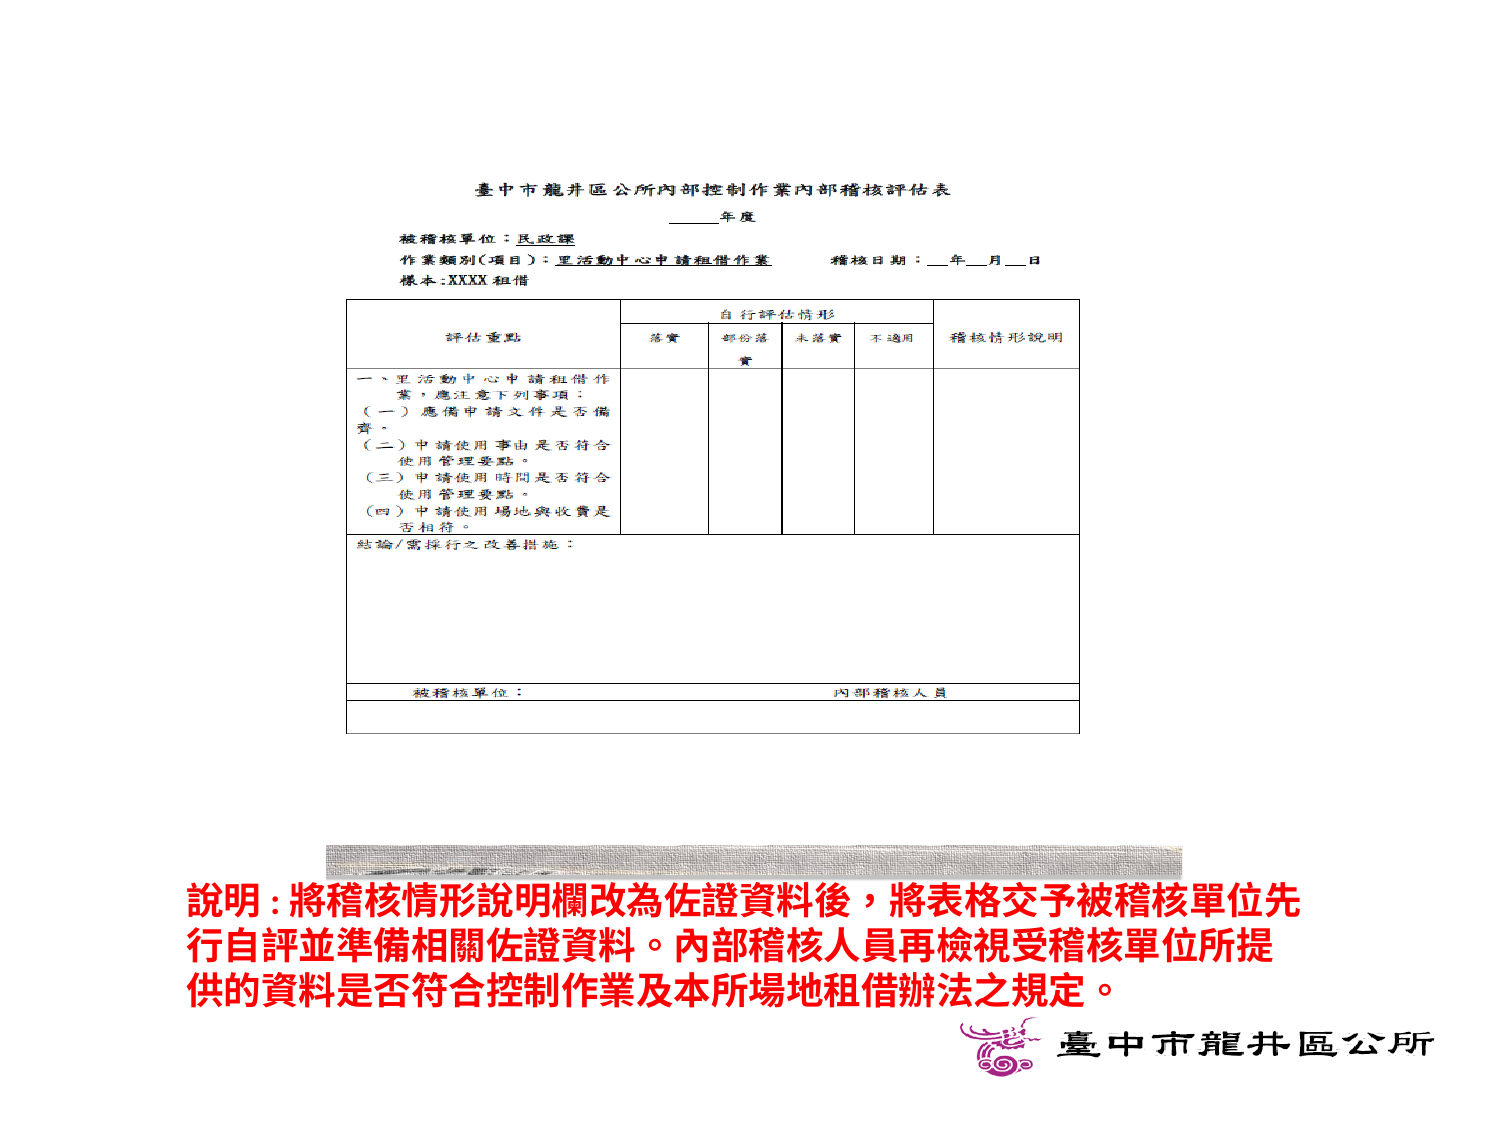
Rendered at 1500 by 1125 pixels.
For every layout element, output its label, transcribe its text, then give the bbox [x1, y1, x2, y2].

text_box 說明:將稽核情形說明欄改為佐證資料後，將表格交予被稽核單位先行自評並準備相關佐證資料。內部稽核人員再檢視受稽核單位所提供的資料是否符合控制作業及本所場地租借辦法之規定。 [171, 869, 1317, 1022]
picture [242, 101, 1188, 845]
